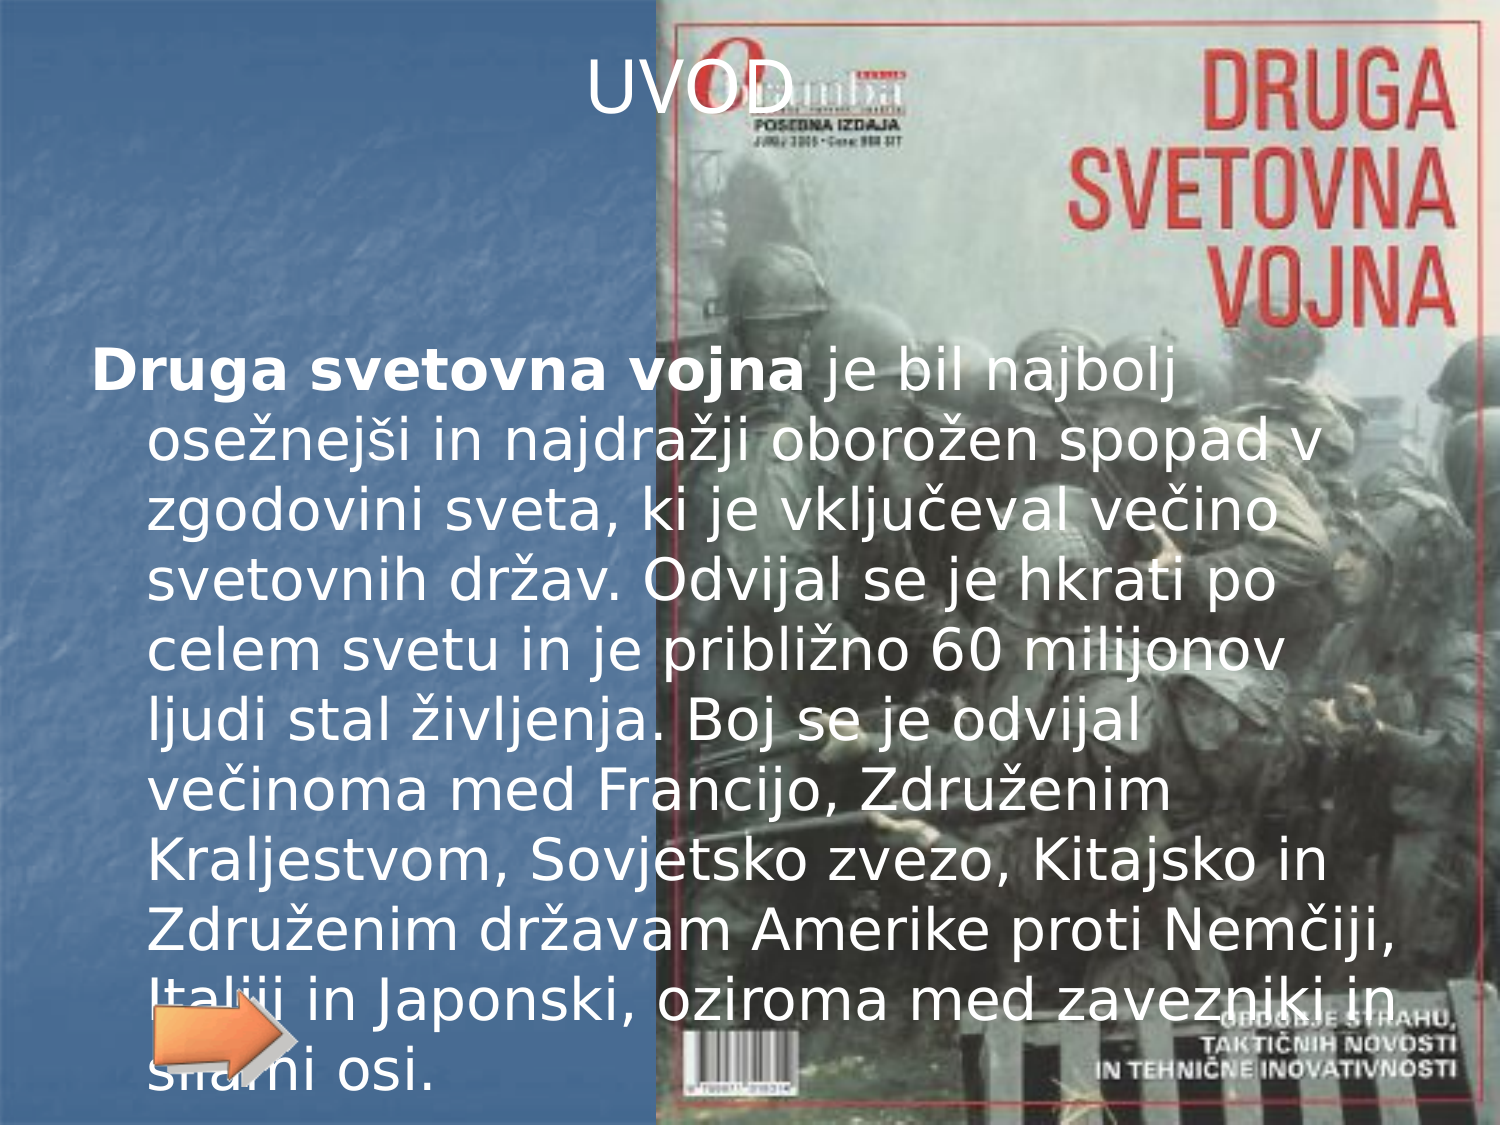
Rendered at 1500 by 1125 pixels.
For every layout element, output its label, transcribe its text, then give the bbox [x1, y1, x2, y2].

list Druga svetovna vojna je bil najbolj osežnejši in najdražji oborožen spopad v zgodovini sveta, ki je vključeval večino svetovnih držav. Odvijal se je hkrati po celem svetu in je približno 60 milijonov ljudi stal življenja. Boj se je odvijal večinoma med Francijo, Združenim Kraljestvom, Sovjetsko zvezo, Kitajsko in Združenim državam Amerike proti Nemčiji, Italiji in Japonski, oziroma med zavezniki in silami osi. [75, 324, 1425, 1000]
picture [0, 0, 1500, 1125]
text_box UVOD [419, 31, 963, 248]
